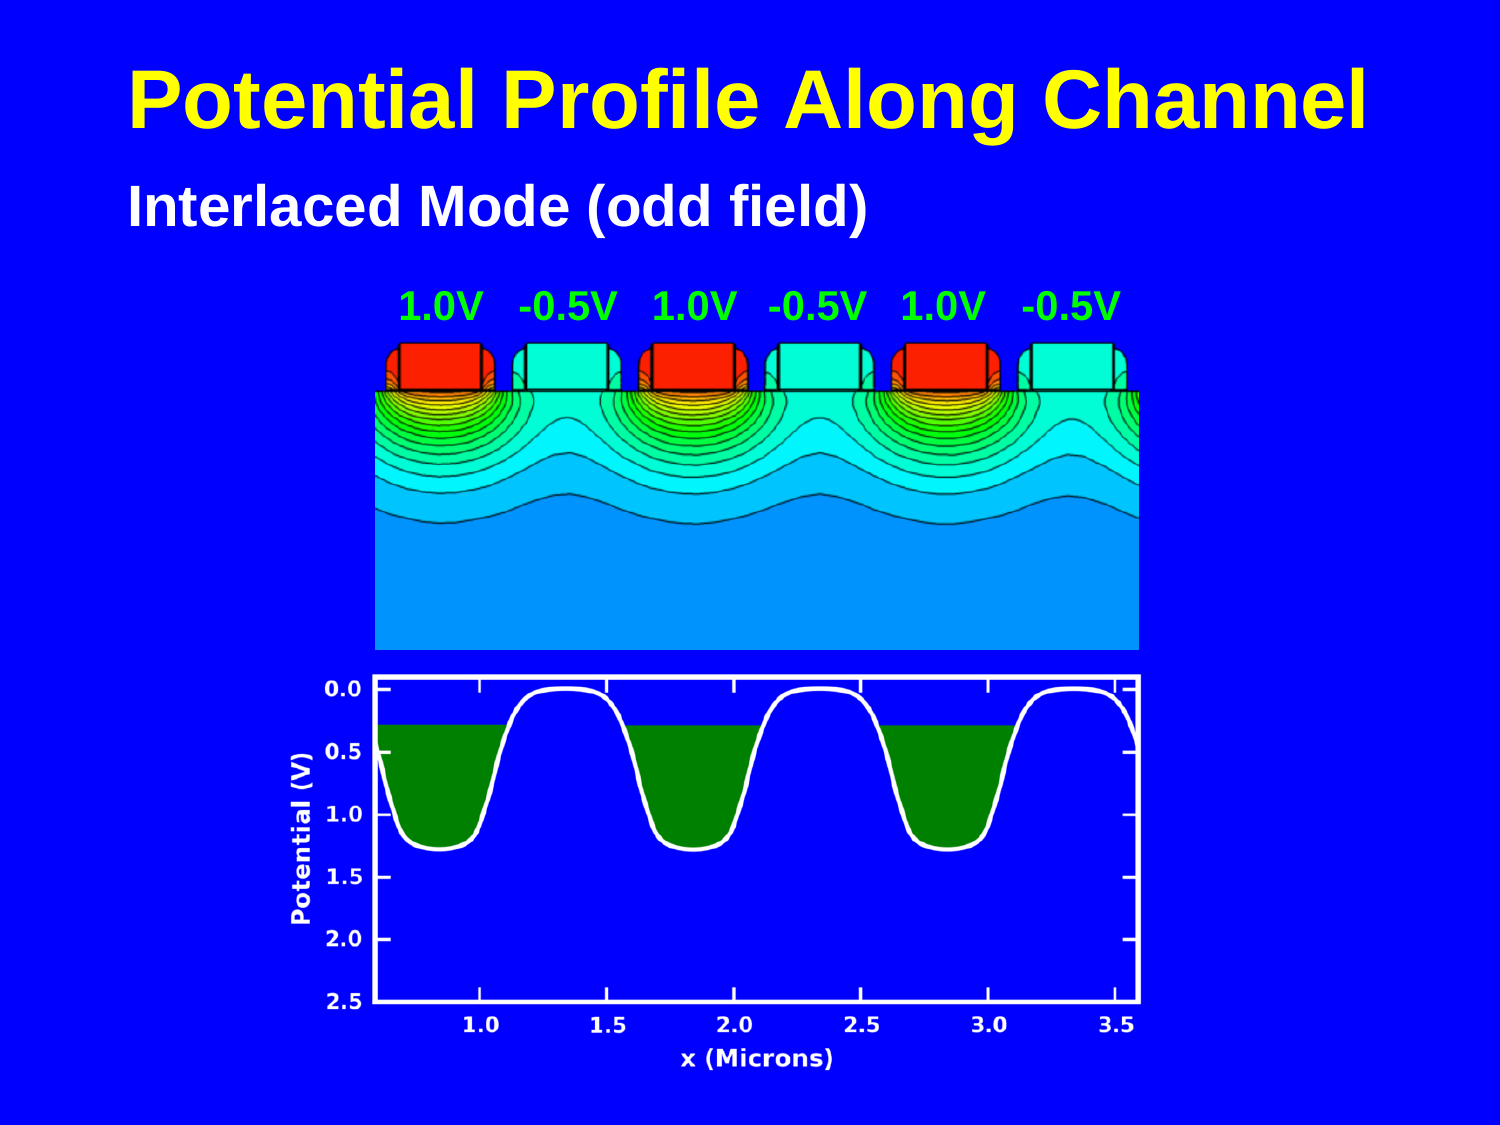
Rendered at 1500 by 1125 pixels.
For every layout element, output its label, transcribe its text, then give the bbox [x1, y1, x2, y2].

text_box -0.5V [503, 274, 633, 337]
text_box -0.5V [1006, 274, 1137, 337]
list Interlaced Mode (odd field) [112, 165, 1294, 266]
title Potential Profile Along Channel [112, 0, 1388, 208]
text_box -0.5V [753, 274, 883, 337]
text_box 1.0V [636, 274, 753, 337]
text_box 1.0V [383, 274, 500, 337]
text_box 1.0V [885, 274, 1002, 337]
picture [284, 337, 1155, 1077]
